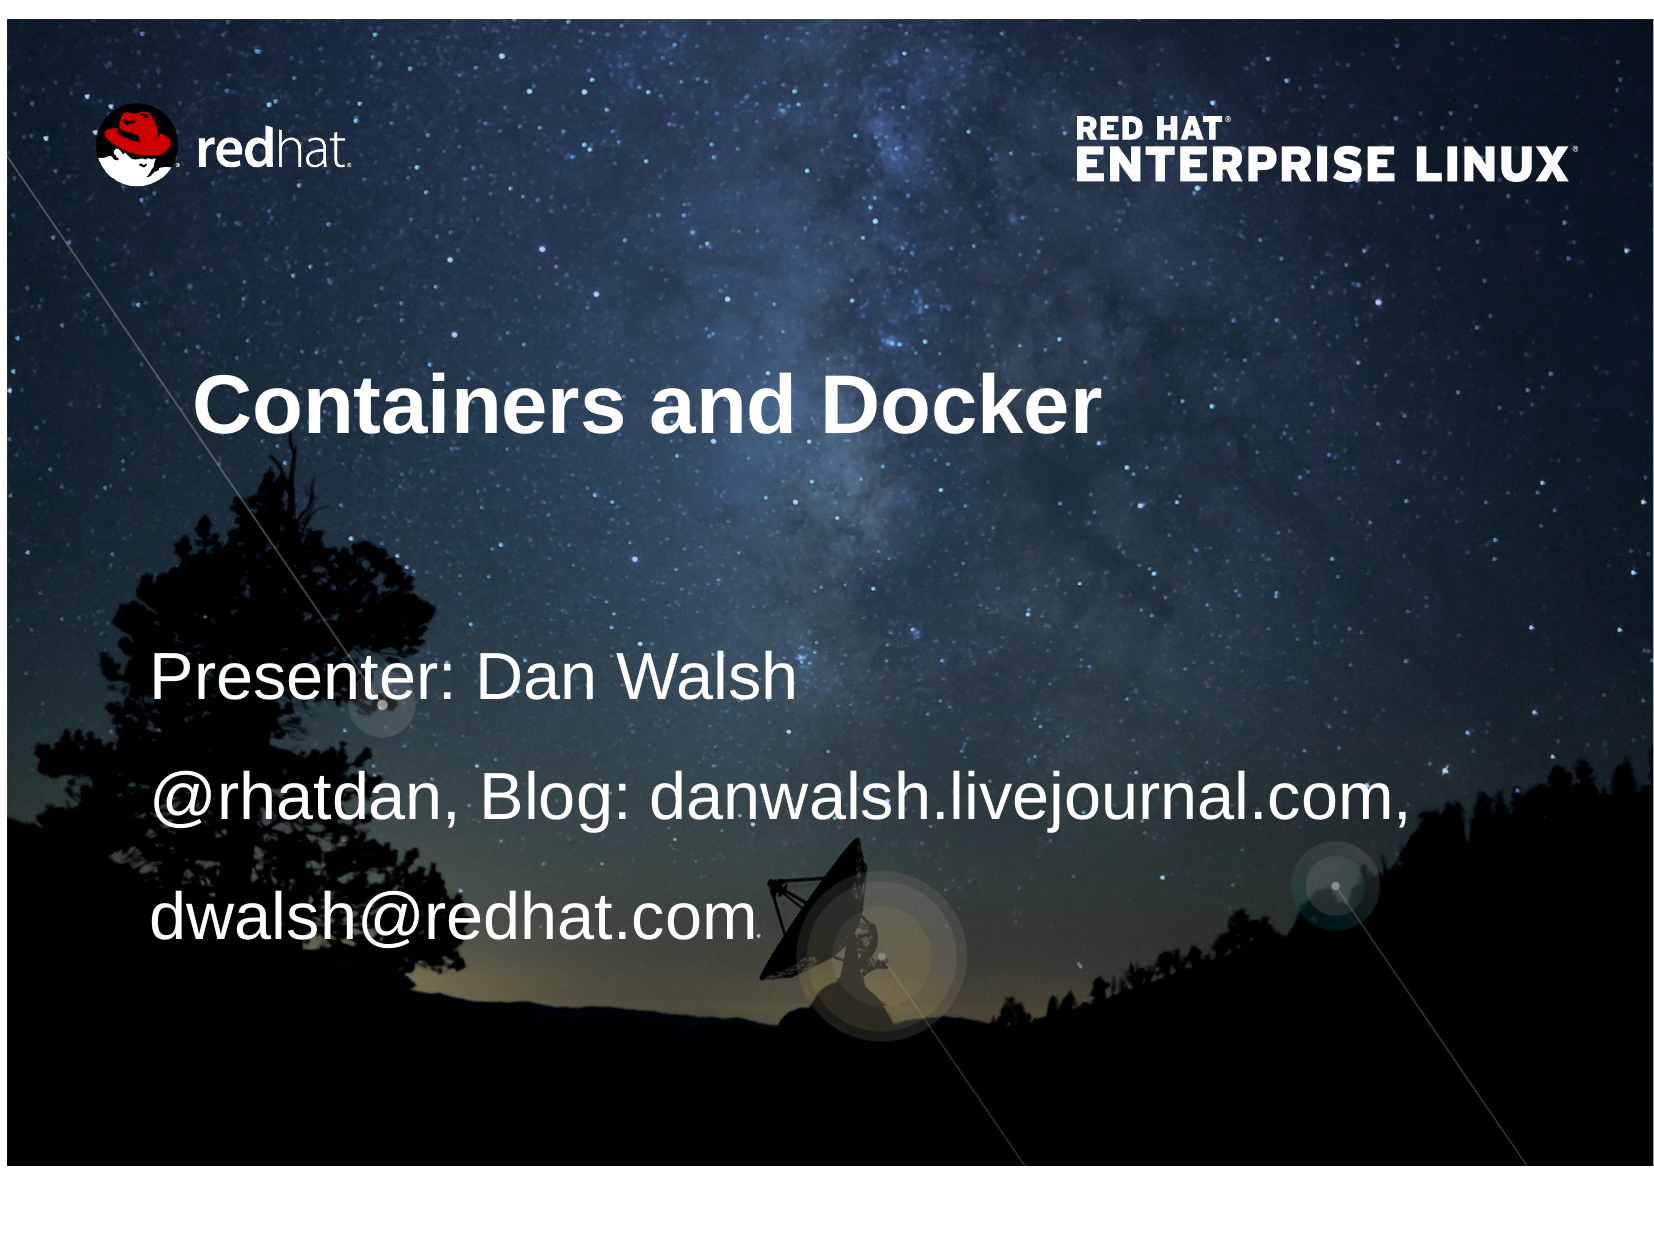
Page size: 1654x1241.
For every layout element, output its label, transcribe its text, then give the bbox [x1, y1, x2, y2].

text_box Presenter: Dan Walsh @rhatdan, Blog: danwalsh.livejournal.com, dwalsh@redhat.com [135, 585, 1612, 1081]
text_box Containers and Docker [177, 293, 1511, 585]
picture [7, 19, 1654, 1166]
